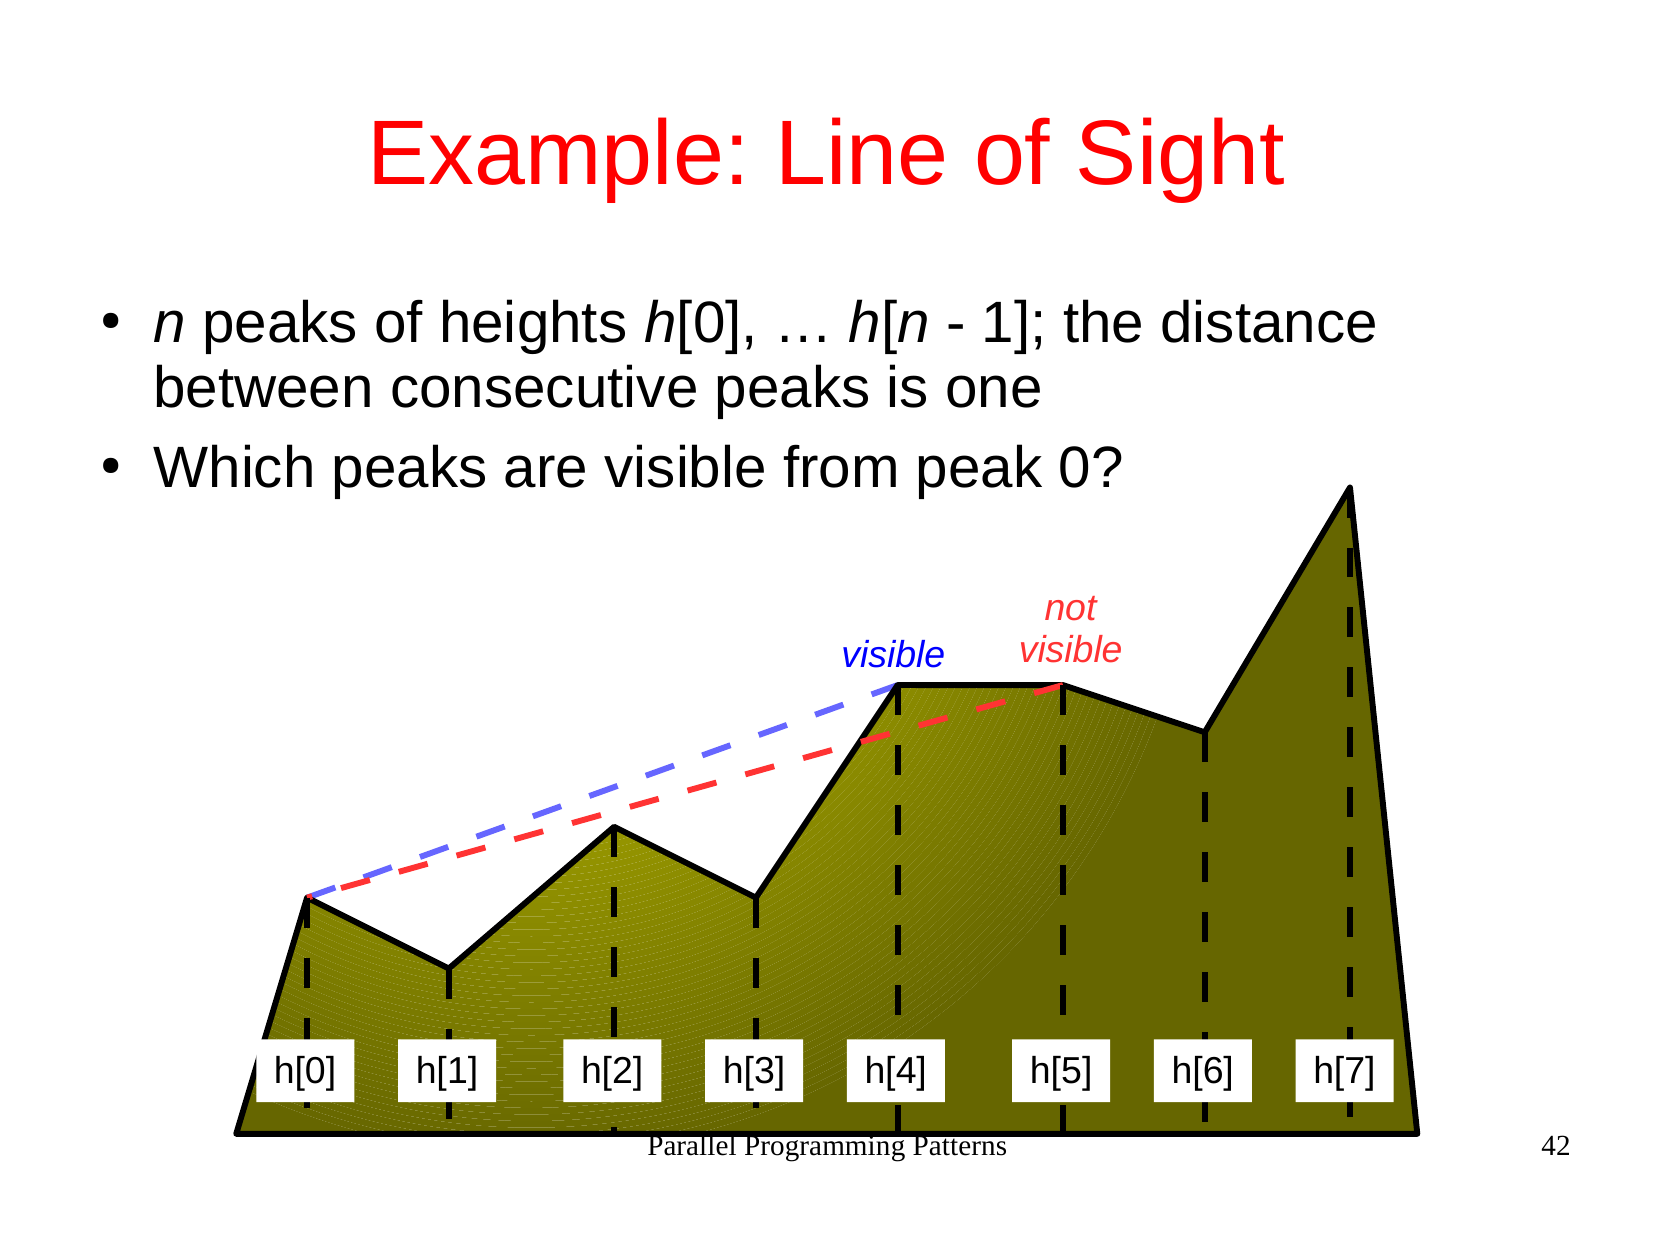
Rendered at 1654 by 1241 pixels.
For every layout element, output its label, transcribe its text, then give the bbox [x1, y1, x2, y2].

text_box not visible [1003, 578, 1138, 678]
text_box h[0] [256, 1039, 355, 1103]
text_box h[5] [1012, 1039, 1111, 1103]
title Example: Line of Sight [82, 49, 1571, 257]
text_box h[2] [563, 1039, 662, 1103]
text_box [236, 492, 1418, 1134]
text_box visible [826, 625, 961, 683]
text_box h[4] [846, 1039, 945, 1103]
text_box h[3] [705, 1039, 804, 1103]
text_box h[7] [1295, 1039, 1394, 1103]
text_box h[1] [398, 1039, 497, 1103]
list n peaks of heights h[0], … h[n - 1]; the distance between consecutive peaks is one Which peaks are visible from peak 0? [82, 290, 1571, 1109]
text_box h[6] [1153, 1039, 1252, 1103]
